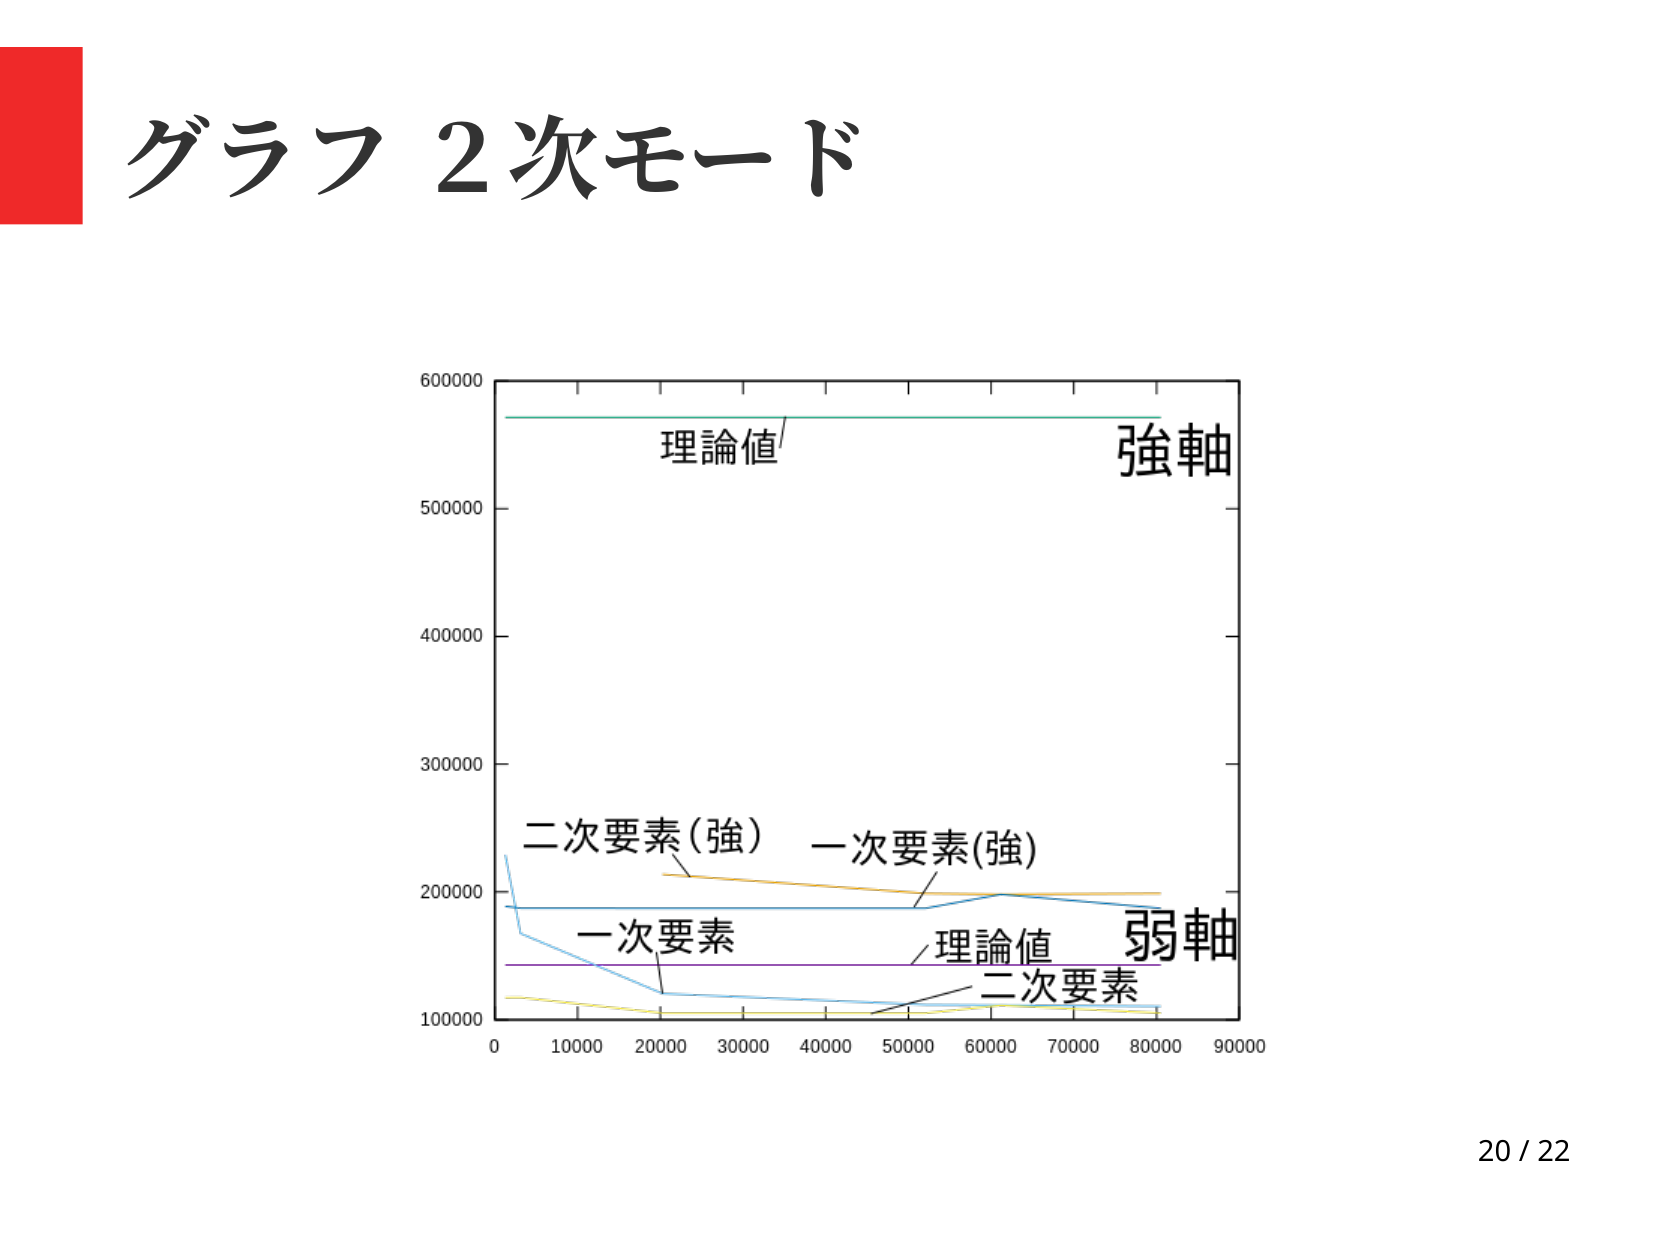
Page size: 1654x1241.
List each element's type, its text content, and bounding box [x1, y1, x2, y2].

title グラフ ２次モード [118, 49, 1571, 257]
picture [377, 354, 1277, 1074]
